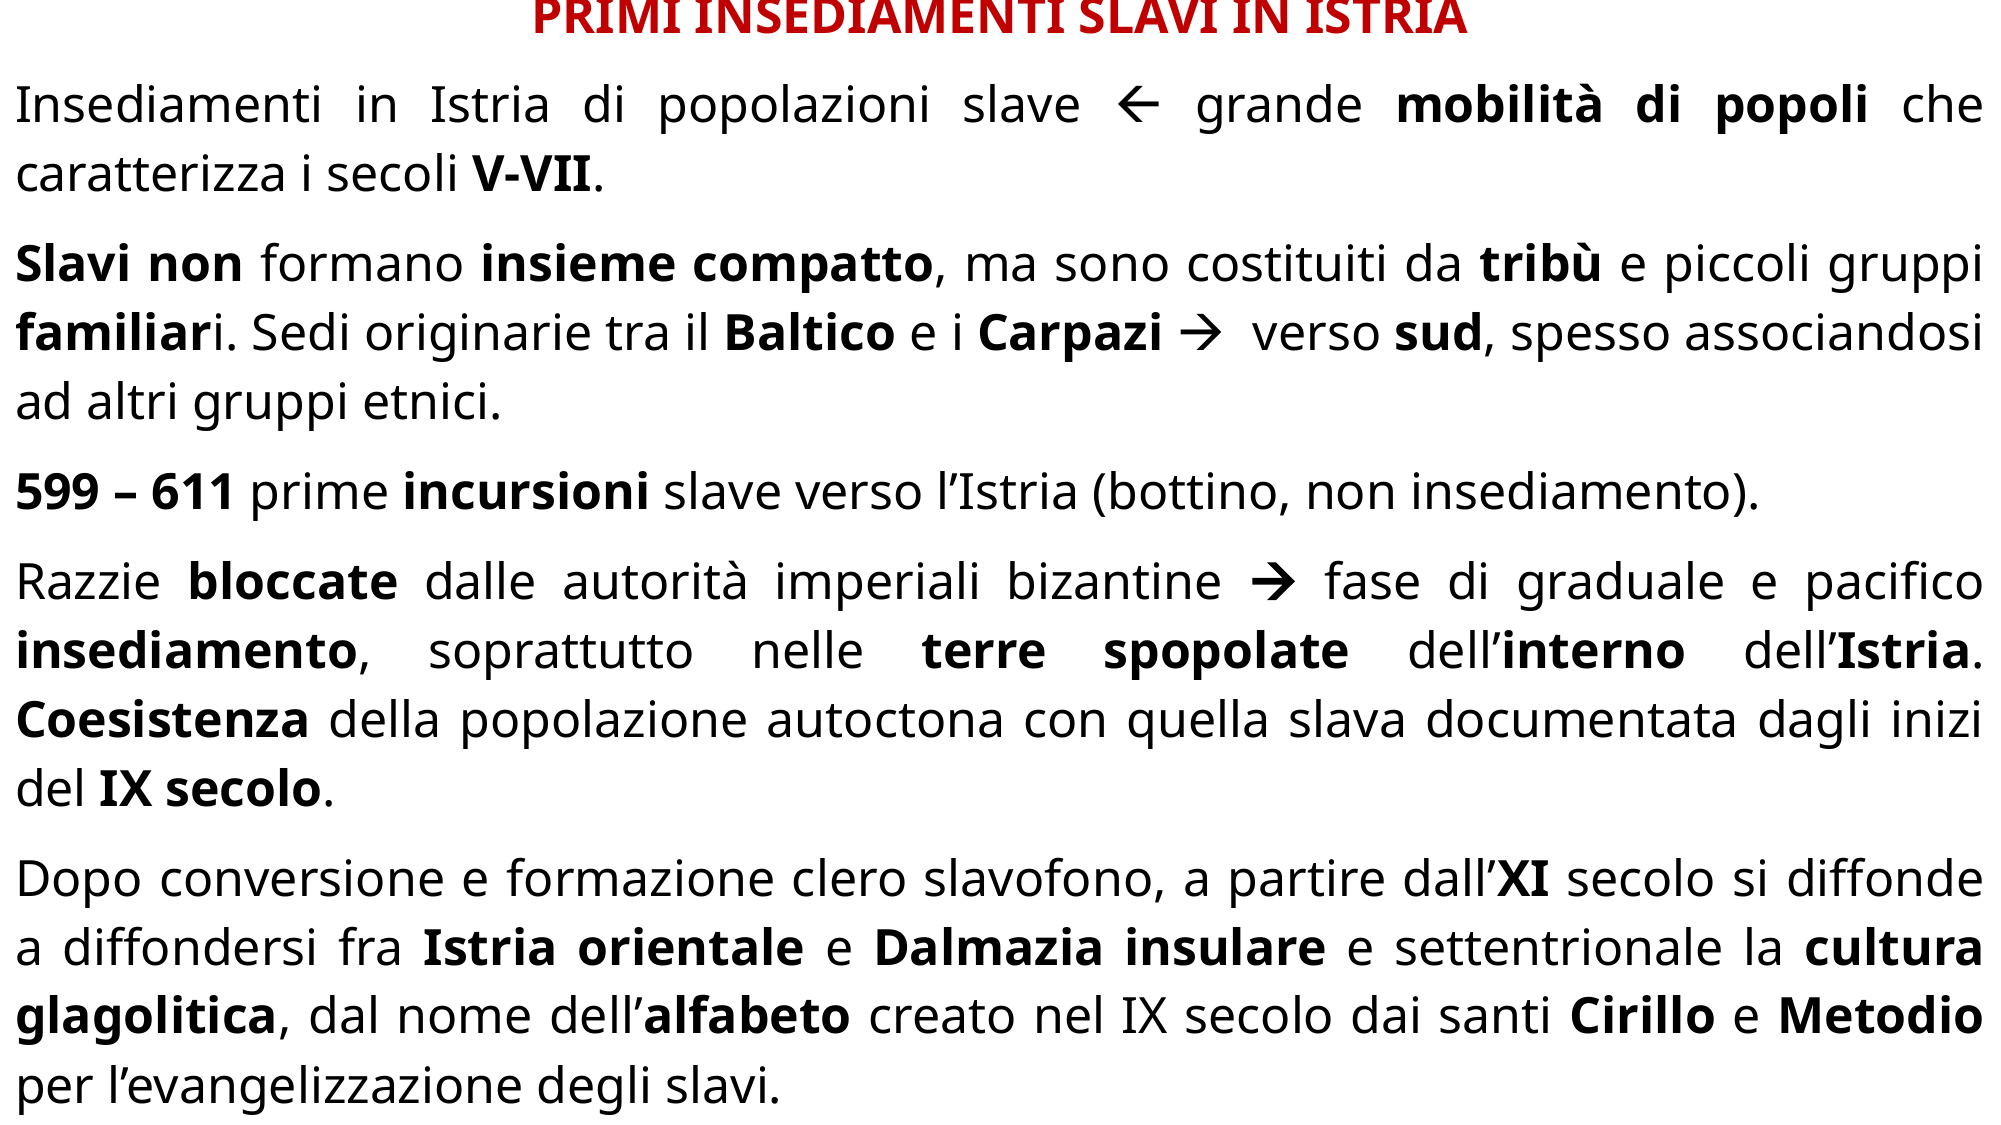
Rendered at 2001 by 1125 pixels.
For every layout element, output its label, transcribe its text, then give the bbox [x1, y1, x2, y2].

text_box PRIMI INSEDIAMENTI SLAVI IN ISTRIA Insediamenti in Istria di popolazioni slave  grande mobilità di popoli che caratterizza i secoli V-VII. Slavi non formano insieme compatto, ma sono costituiti da tribù e piccoli gruppi familiari. Sedi originarie tra il Baltico e i Carpazi  verso sud, spesso associandosi ad altri gruppi etnici. 599 – 611 prime incursioni slave verso l’Istria (bottino, non insediamento). Razzie bloccate dalle autorità imperiali bizantine  fase di graduale e pacifico insediamento, soprattutto nelle terre spopolate dell’interno dell’Istria. Coesistenza della popolazione autoctona con quella slava documentata dagli inizi del IX secolo. Dopo conversione e formazione clero slavofono, a partire dall’XI secolo si diffonde a diffondersi fra Istria orientale e Dalmazia insulare e settentrionale la cultura glagolitica, dal nome dell’alfabeto creato nel IX secolo dai santi Cirillo e Metodio per l’evangelizzazione degli slavi. [0, 0, 2000, 1125]
